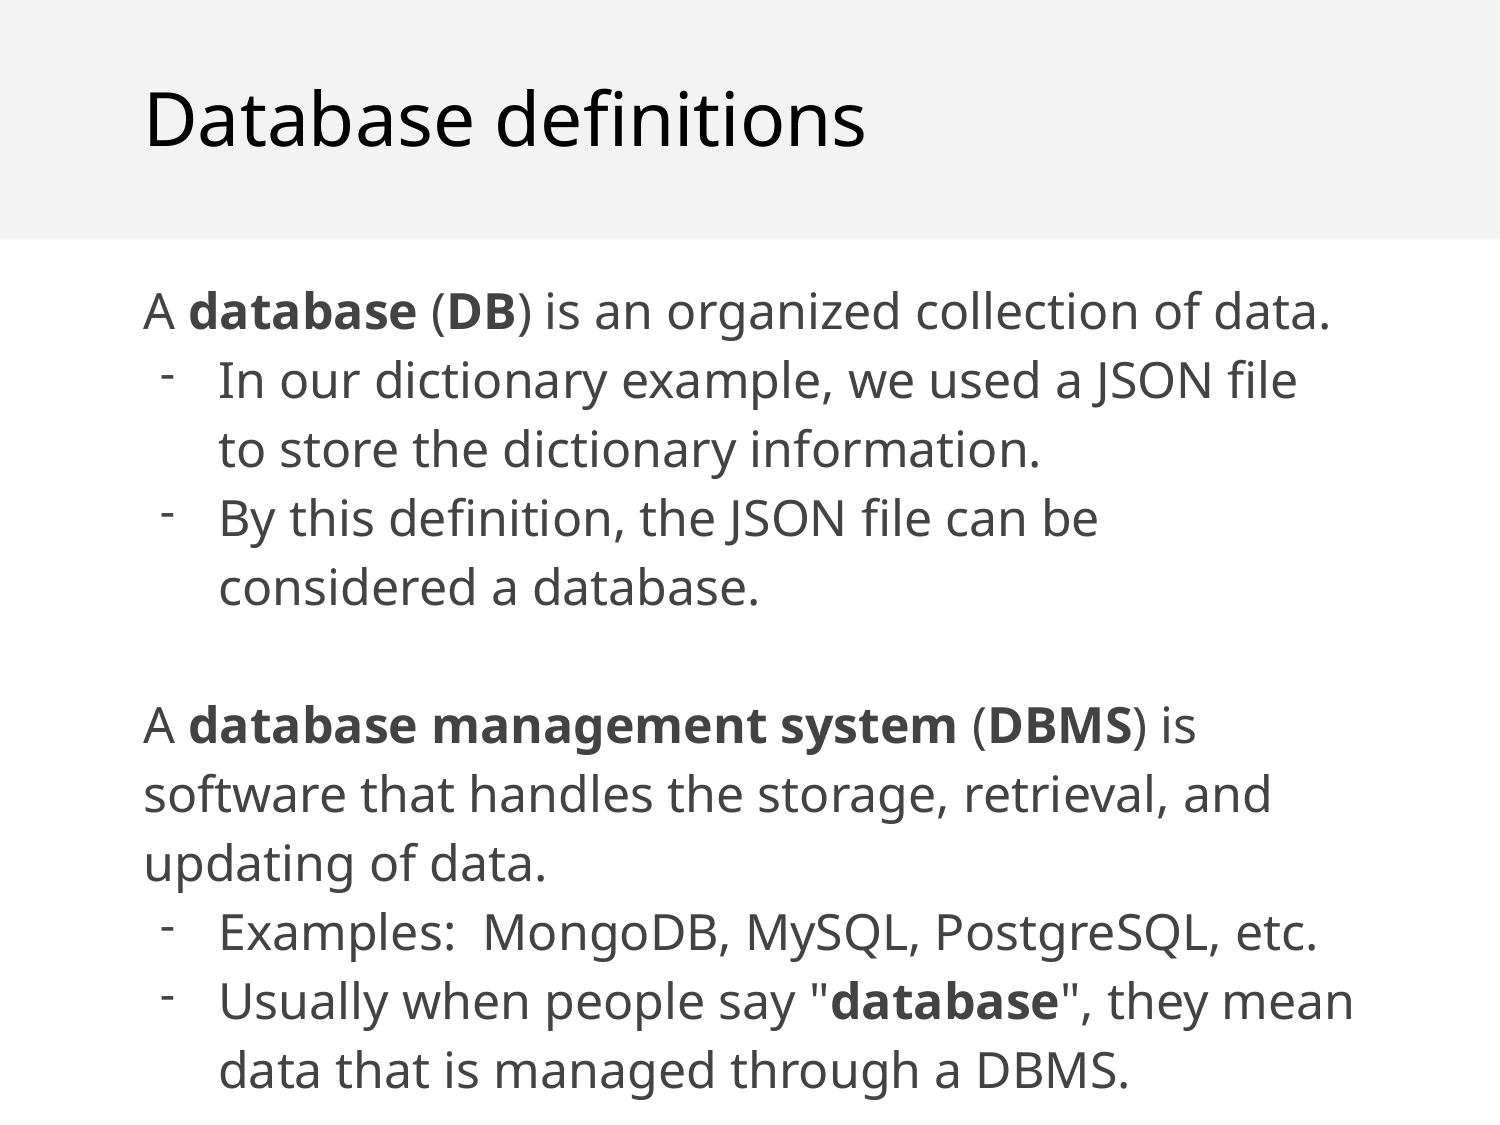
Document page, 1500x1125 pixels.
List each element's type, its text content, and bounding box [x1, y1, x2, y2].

title Database definitions [128, 56, 1372, 183]
list A database (DB) is an organized collection of data. In our dictionary example, we used a JSON file to store the dictionary information. By this definition, the JSON file can be considered a database. A database management system (DBMS) is software that handles the storage, retrieval, and updating of data. Examples: MongoDB, MySQL, PostgreSQL, etc. Usually when people say "database", they mean data that is managed through a DBMS. [128, 255, 1372, 1004]
